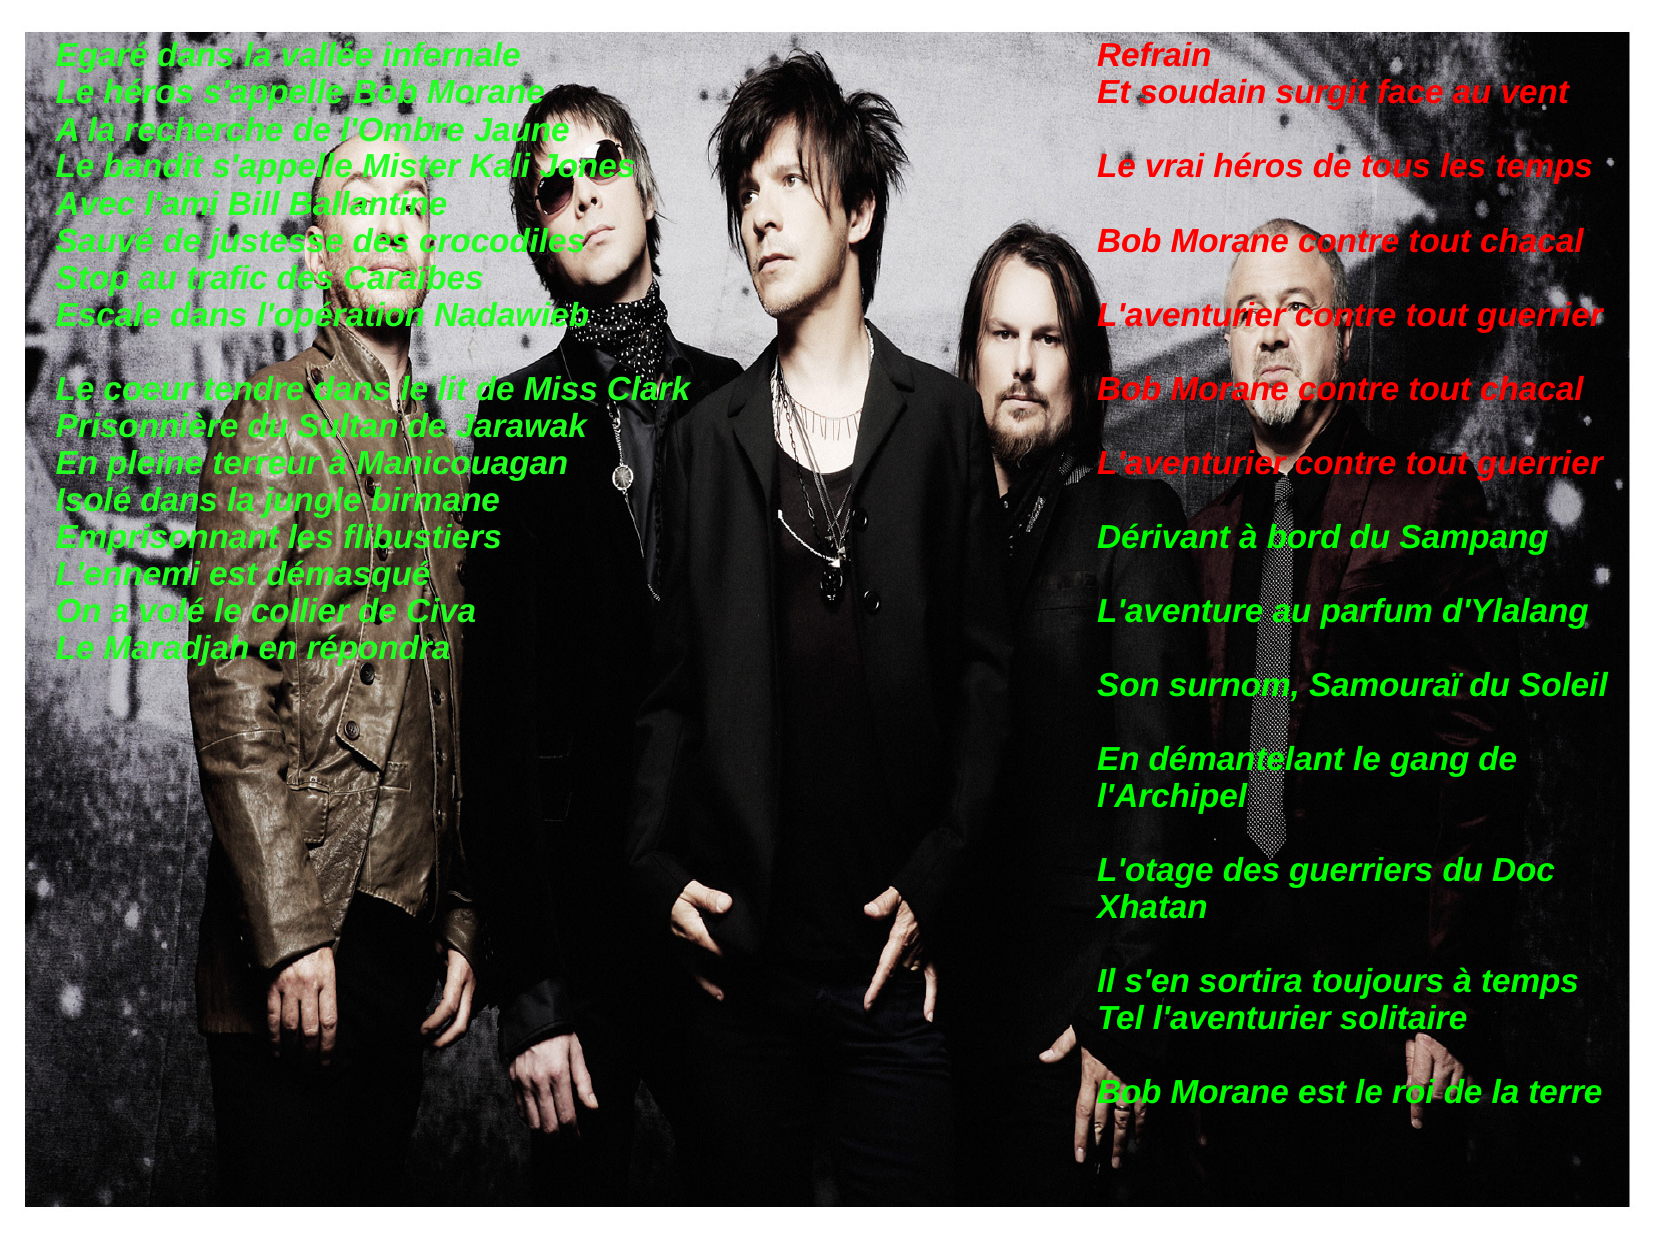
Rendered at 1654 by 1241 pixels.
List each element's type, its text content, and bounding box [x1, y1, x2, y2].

text_box Egaré dans la vallée infernale Le héros s'appelle Bob Morane A la recherche de l'Ombre Jaune Le bandit s'appelle Mister Kali Jones Avec l'ami Bill Ballantine Sauvé de justesse des crocodiles Stop au trafic des Caraïbes Escale dans l'opération Nadawieb Le coeur tendre dans le lit de Miss Clark Prisonnière du Sultan de Jarawak En pleine terreur à Manicouagan Isolé dans la jungle birmane Emprisonnant les flibustiers L'ennemi est démasqué On a volé le collier de Civa Le Maradjah en répondra [40, 29, 739, 1232]
text_box Refrain Et soudain surgit face au vent Le vrai héros de tous les temps Bob Morane contre tout chacal L'aventurier contre tout guerrier Bob Morane contre tout chacal L'aventurier contre tout guerrier Dérivant à bord du Sampang L'aventure au parfum d'Ylalang Son surnom, Samouraï du Soleil En démantelant le gang de l'Archipel L'otage des guerriers du Doc Xhatan Il s'en sortira toujours à temps Tel l'aventurier solitaire Bob Morane est le roi de la terre [1082, 29, 1654, 1211]
picture [0, 0, 1654, 1241]
